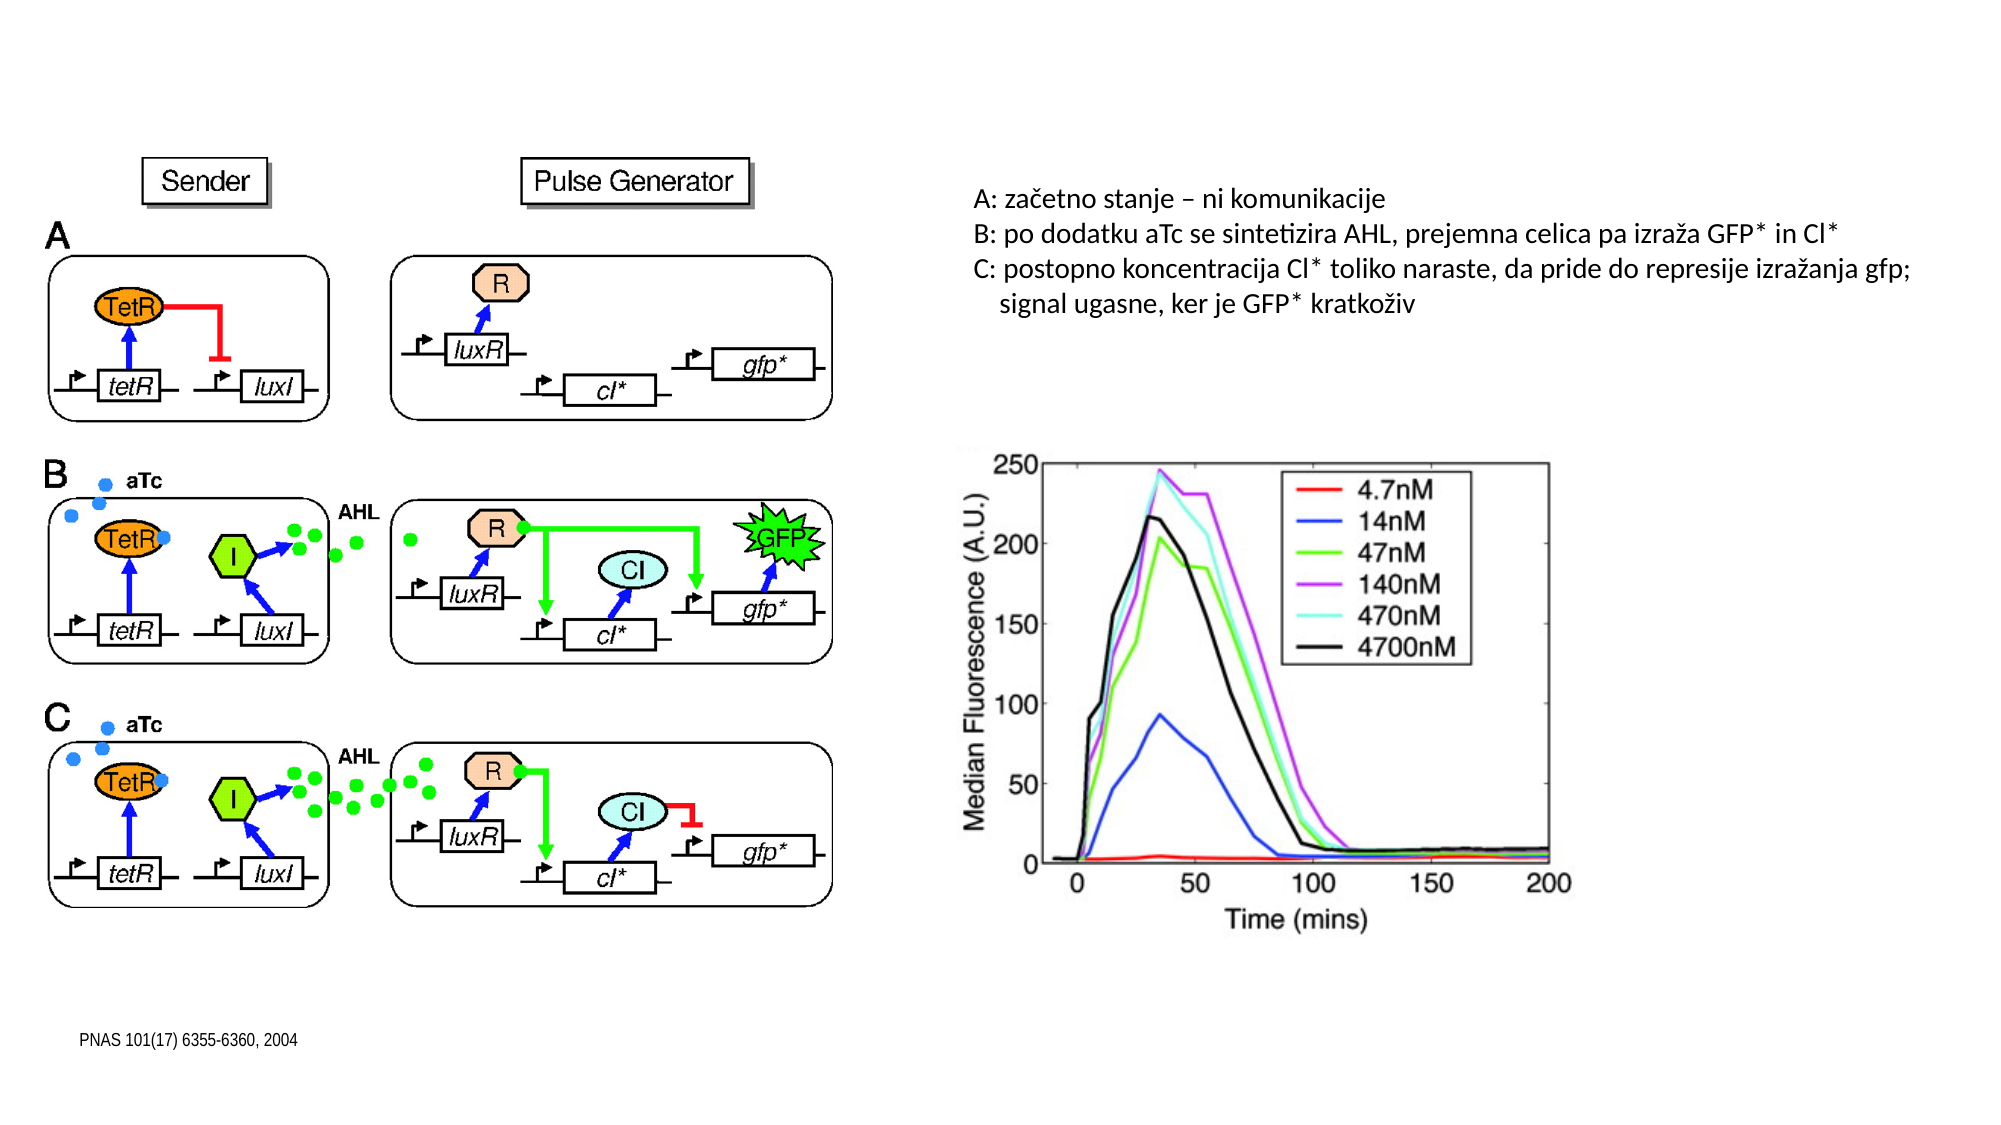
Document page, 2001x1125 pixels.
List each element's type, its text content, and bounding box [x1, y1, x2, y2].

picture [956, 446, 1579, 938]
picture [45, 157, 833, 909]
text_box A: začetno stanje – ni komunikacije B: po dodatku aTc se sintetizira AHL, prejemna celica pa izraža GFP* in Cl* C: postopno koncentracija Cl* toliko naraste, da pride do represije izražanja gfp; signal ugasne, ker je GFP* kratkoživ [958, 171, 1927, 327]
text_box PNAS 101(17) 6355-6360, 2004 [64, 1020, 317, 1058]
